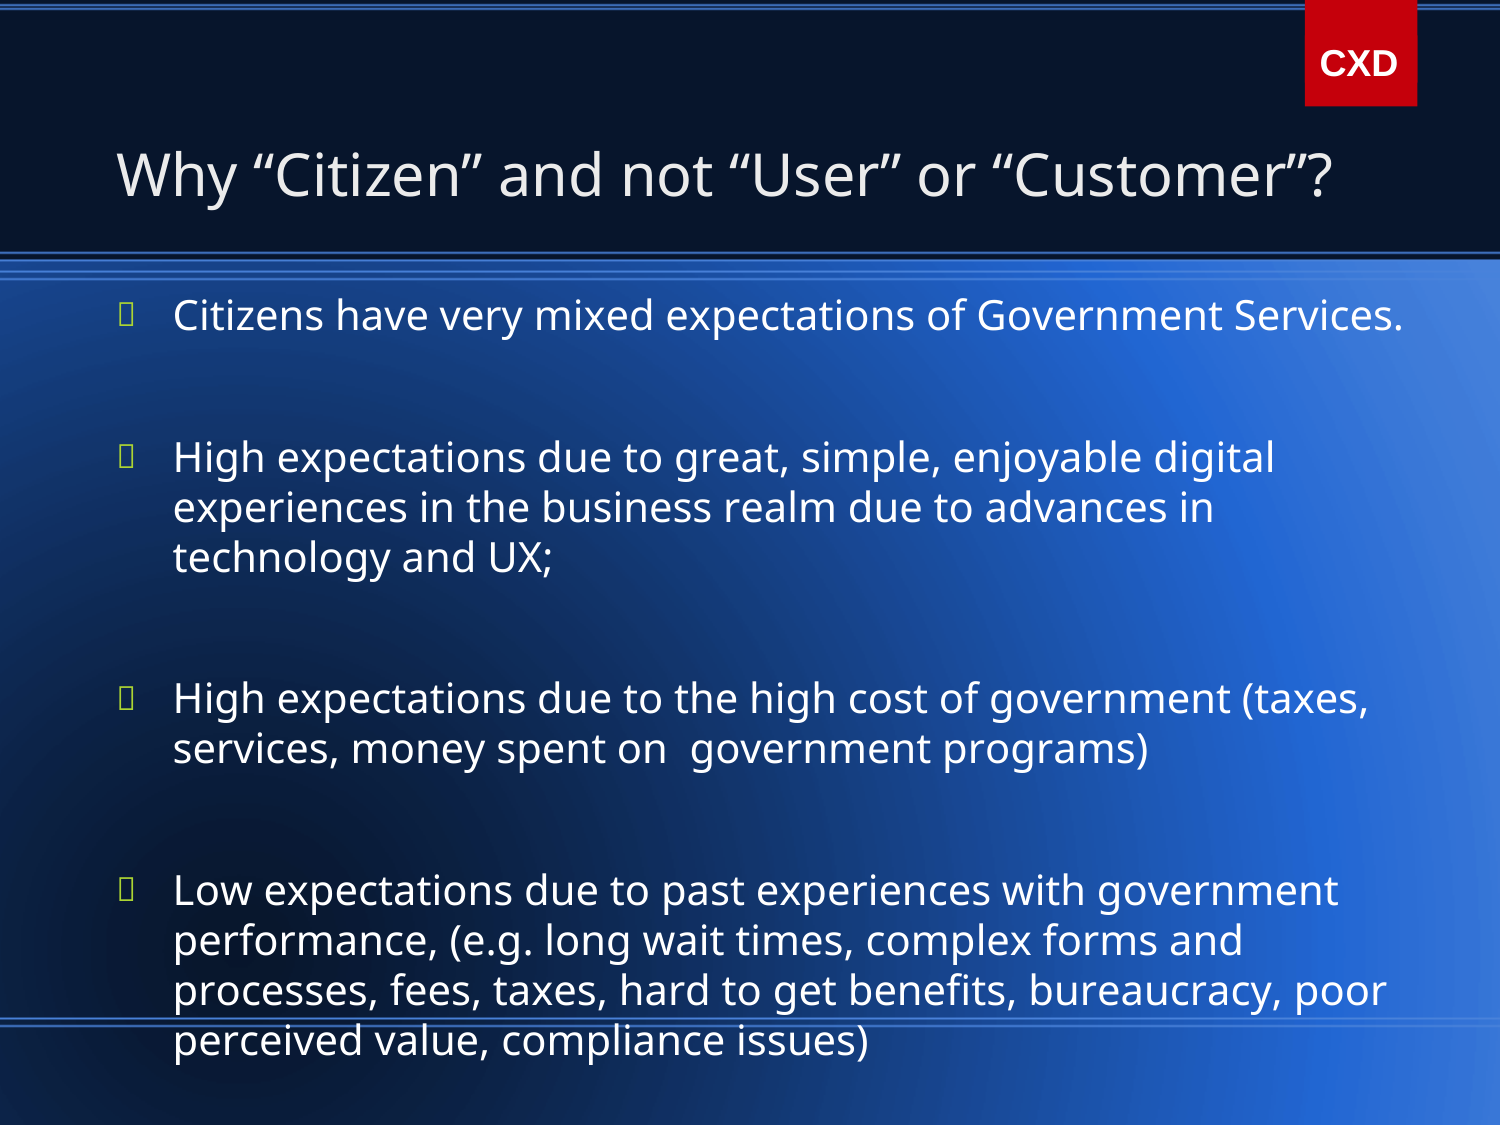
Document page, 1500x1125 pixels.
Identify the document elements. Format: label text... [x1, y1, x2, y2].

list Citizens have very mixed expectations of Government Services. High expectations due to great, simple, enjoyable digital experiences in the business realm due to advances in technology and UX; High expectations due to the high cost of government (taxes, services, money spent on government programs) Low expectations due to past experiences with government performance, (e.g. long wait times, complex forms and processes, fees, taxes, hard to get benefits, bureaucracy, poor perceived value, compliance issues) [101, 281, 1435, 957]
picture [0, 0, 1500, 1125]
title Why “Citizen” and not “User” or “Customer”? [101, 129, 1425, 271]
